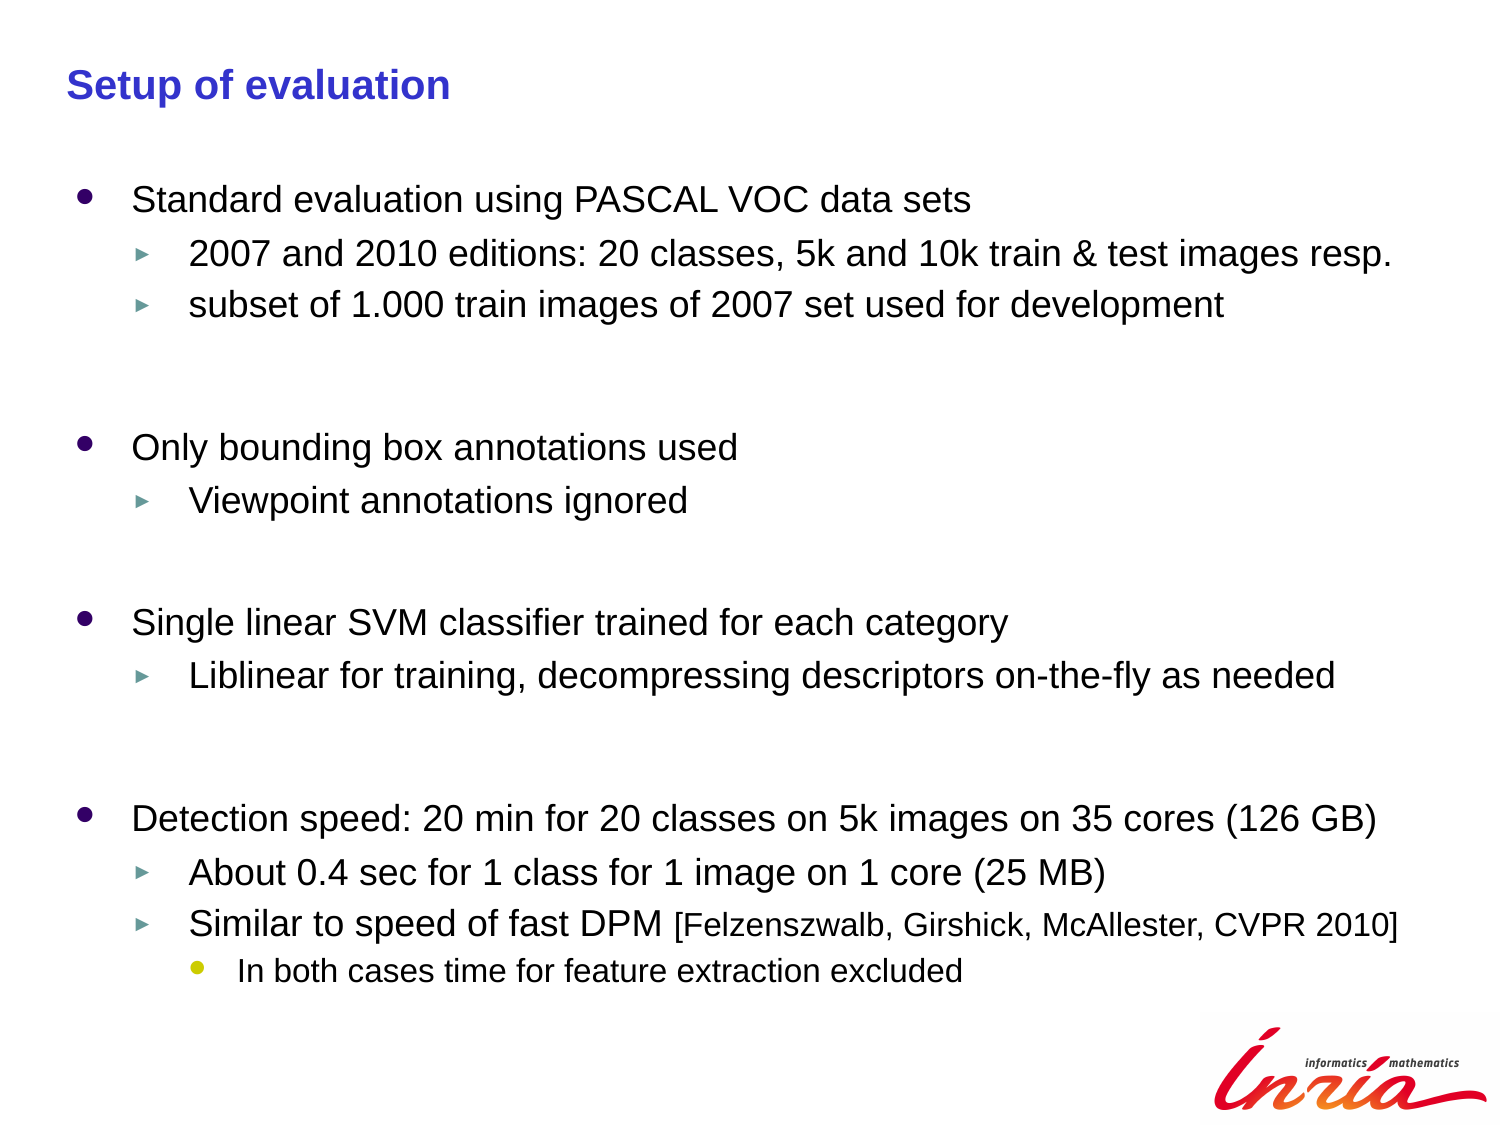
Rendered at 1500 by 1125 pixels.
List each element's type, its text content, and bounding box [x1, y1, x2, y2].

title Setup of evaluation [51, 46, 1459, 123]
picture [1425, 1012, 1500, 1125]
list Standard evaluation using PASCAL VOC data sets 2007 and 2010 editions: 20 classes, 5k and 10k train & test images resp. subset of 1.000 train images of 2007 set used for development Only bounding box annotations used Viewpoint annotations ignored Single linear SVM classifier trained for each category Liblinear for training, decompressing descriptors on-the-fly as needed Detection speed: 20 min for 20 classes on 5k images on 35 cores (126 GB) About 0.4 sec for 1 class for 1 image on 1 core (25 MB) Similar to speed of fast DPM [Felzenszwalb, Girshick, McAllester, CVPR 2010] In both cases time for feature extraction excluded [75, 178, 1425, 1125]
